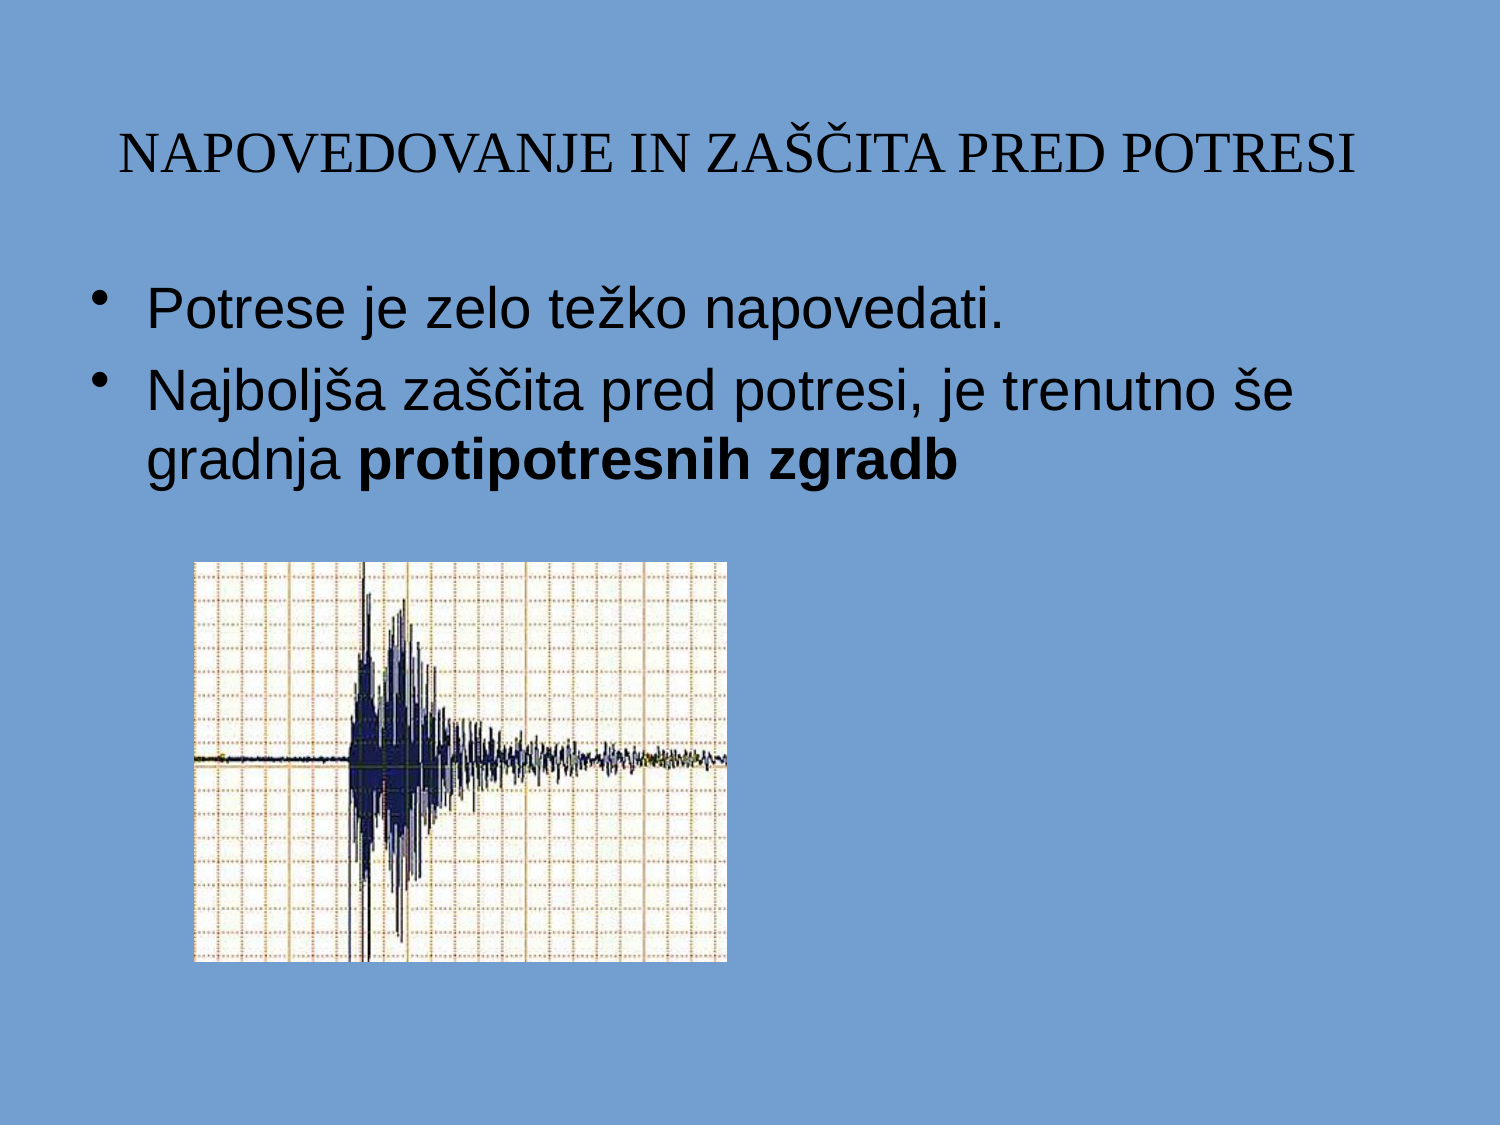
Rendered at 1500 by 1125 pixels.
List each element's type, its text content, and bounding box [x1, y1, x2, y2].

title NAPOVEDOVANJE IN ZAŠČITA PRED POTRESI [75, 45, 1425, 233]
picture [194, 562, 727, 962]
list Potrese je zelo težko napovedati. Najboljša zaščita pred potresi, je trenutno še gradnja protipotresnih zgradb [75, 262, 1425, 1005]
